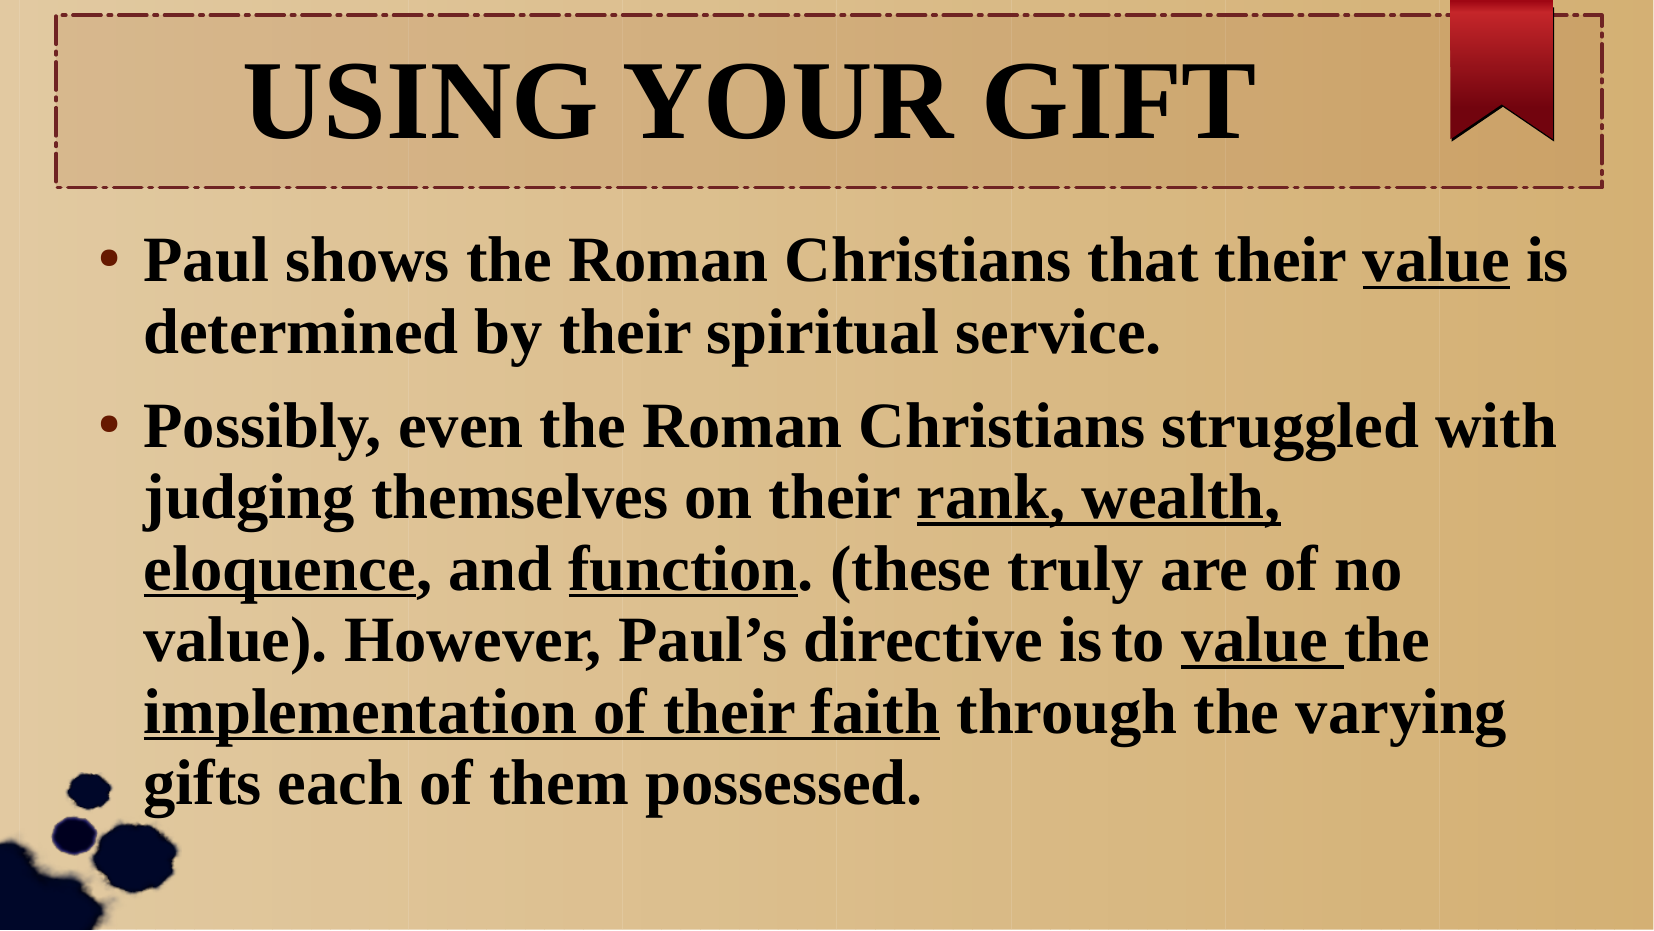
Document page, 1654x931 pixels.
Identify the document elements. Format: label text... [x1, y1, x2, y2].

list Paul shows the Roman Christians that their value is determined by their spiritual service. Possibly, even the Roman Christians struggled with judging themselves on their rank, wealth, eloquence, and function. (these truly are of no value). However, Paul’s directive is to value the implementation of their faith through the varying gifts each of them possessed. [82, 224, 1571, 826]
title USING YOUR GIFT [59, 11, 1441, 189]
